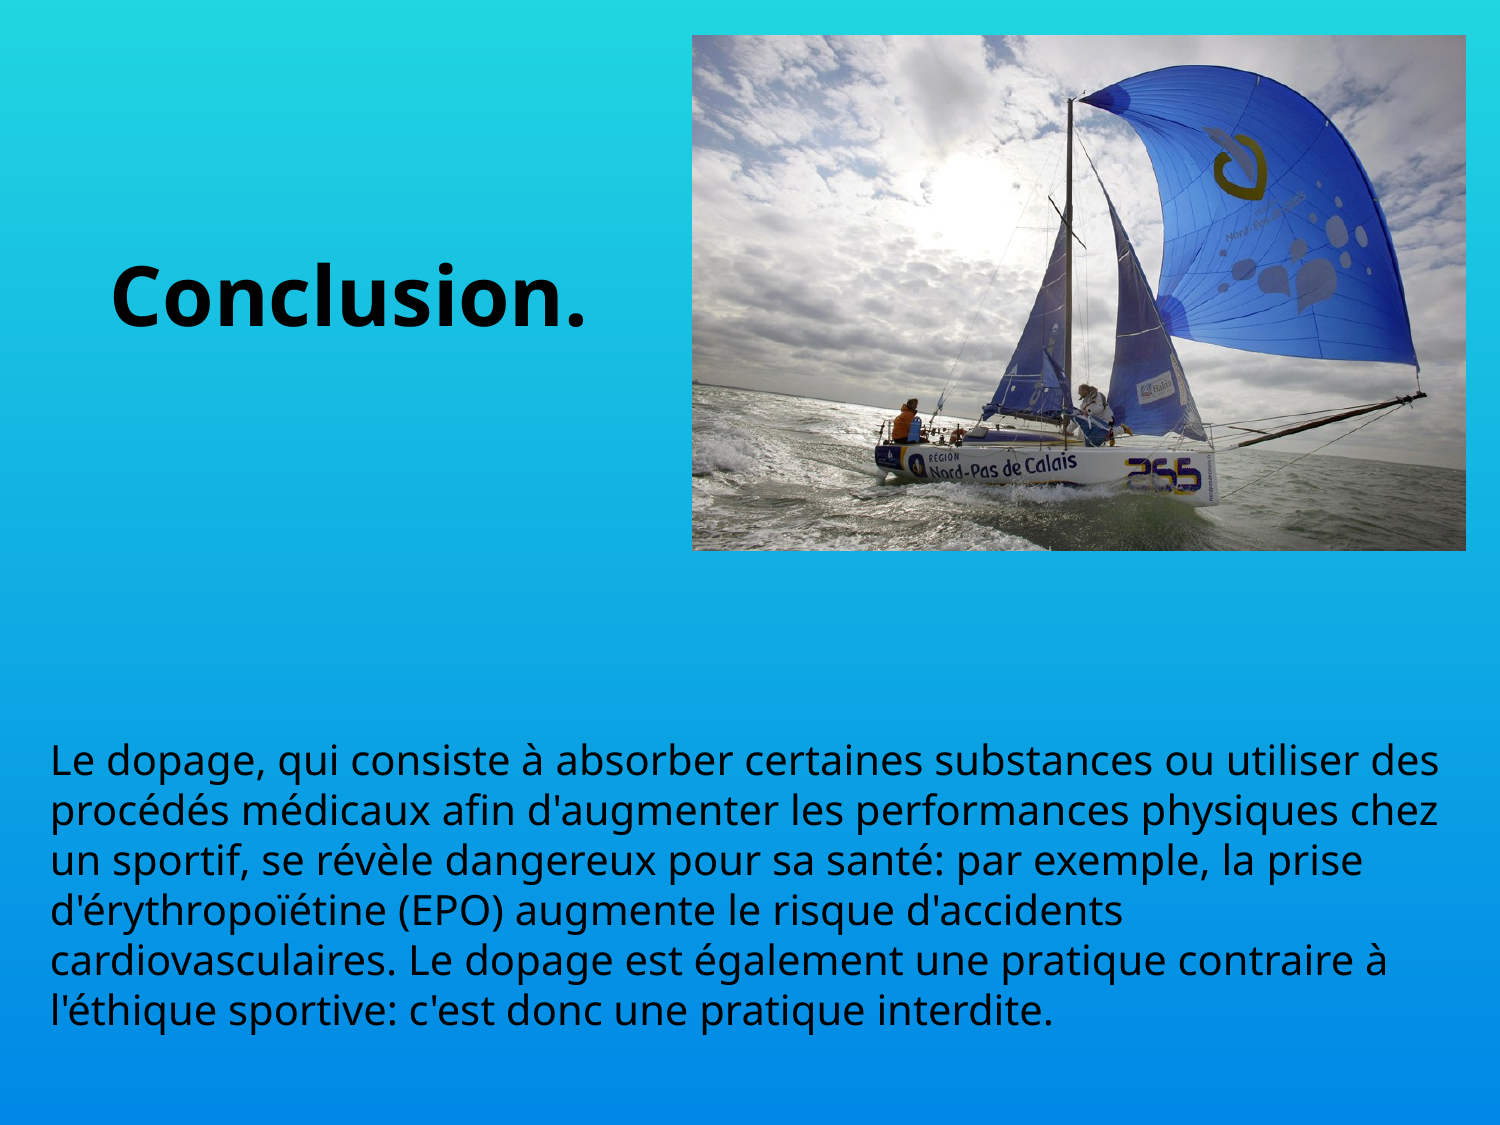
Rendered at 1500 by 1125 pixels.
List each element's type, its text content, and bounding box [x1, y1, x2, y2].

text_box Le dopage, qui consiste à absorber certaines substances ou utiliser des procédés médicaux afin d'augmenter les performances physiques chez un sportif, se révèle dangereux pour sa santé: par exemple, la prise d'érythropoïétine (EPO) augmente le risque d'accidents cardiovasculaires. Le dopage est également une pratique contraire à l'éthique sportive: c'est donc une pratique interdite. [35, 726, 1465, 1042]
picture [0, 35, 1500, 550]
title Conclusion. [46, 199, 652, 387]
